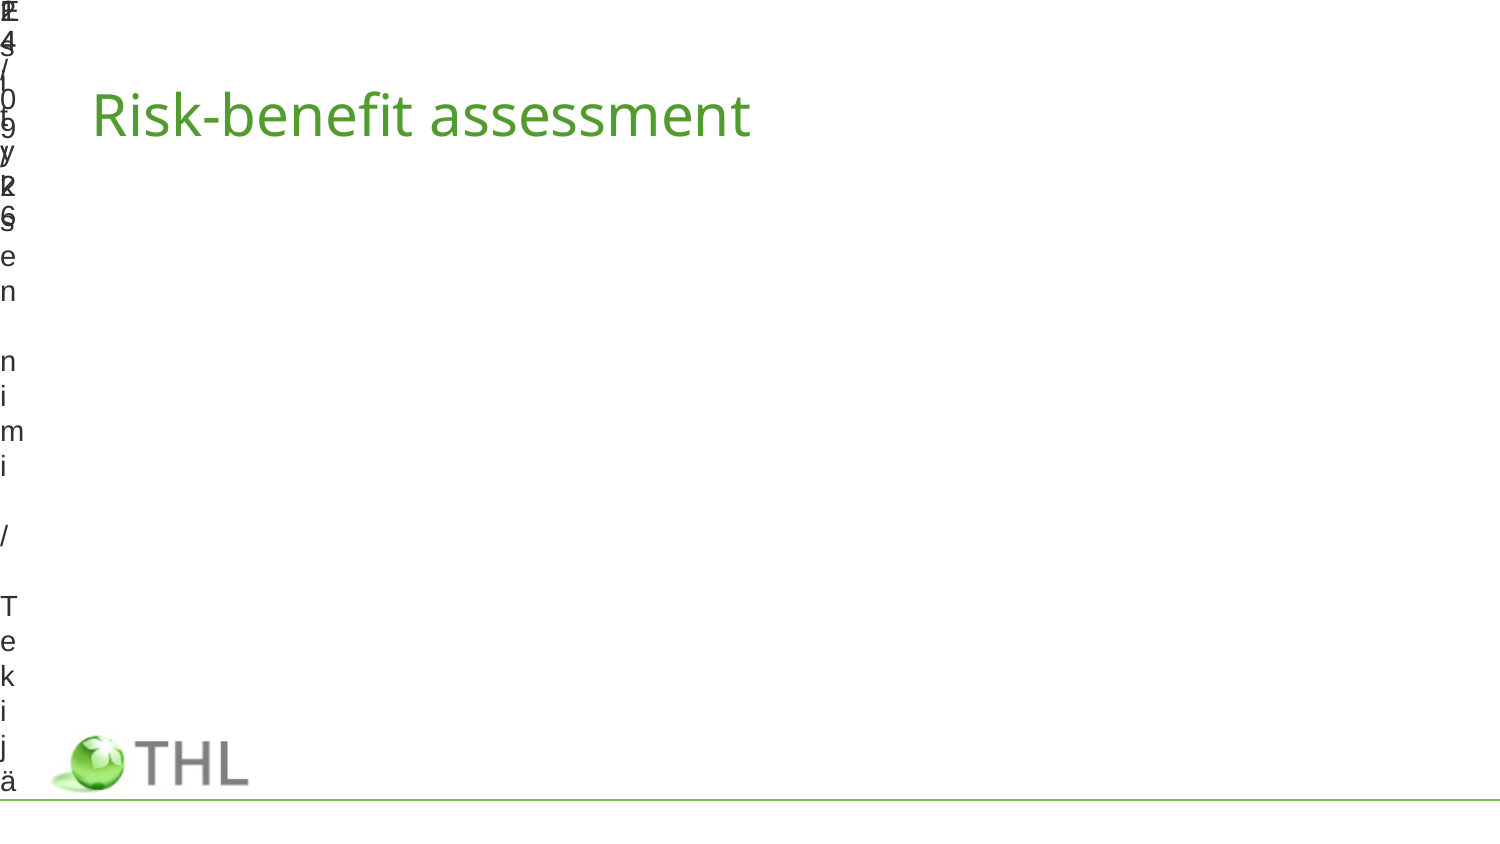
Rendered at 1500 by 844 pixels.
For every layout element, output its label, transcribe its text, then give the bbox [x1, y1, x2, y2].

picture [24, 719, 275, 799]
title Risk-benefit assessment [76, 32, 1424, 156]
